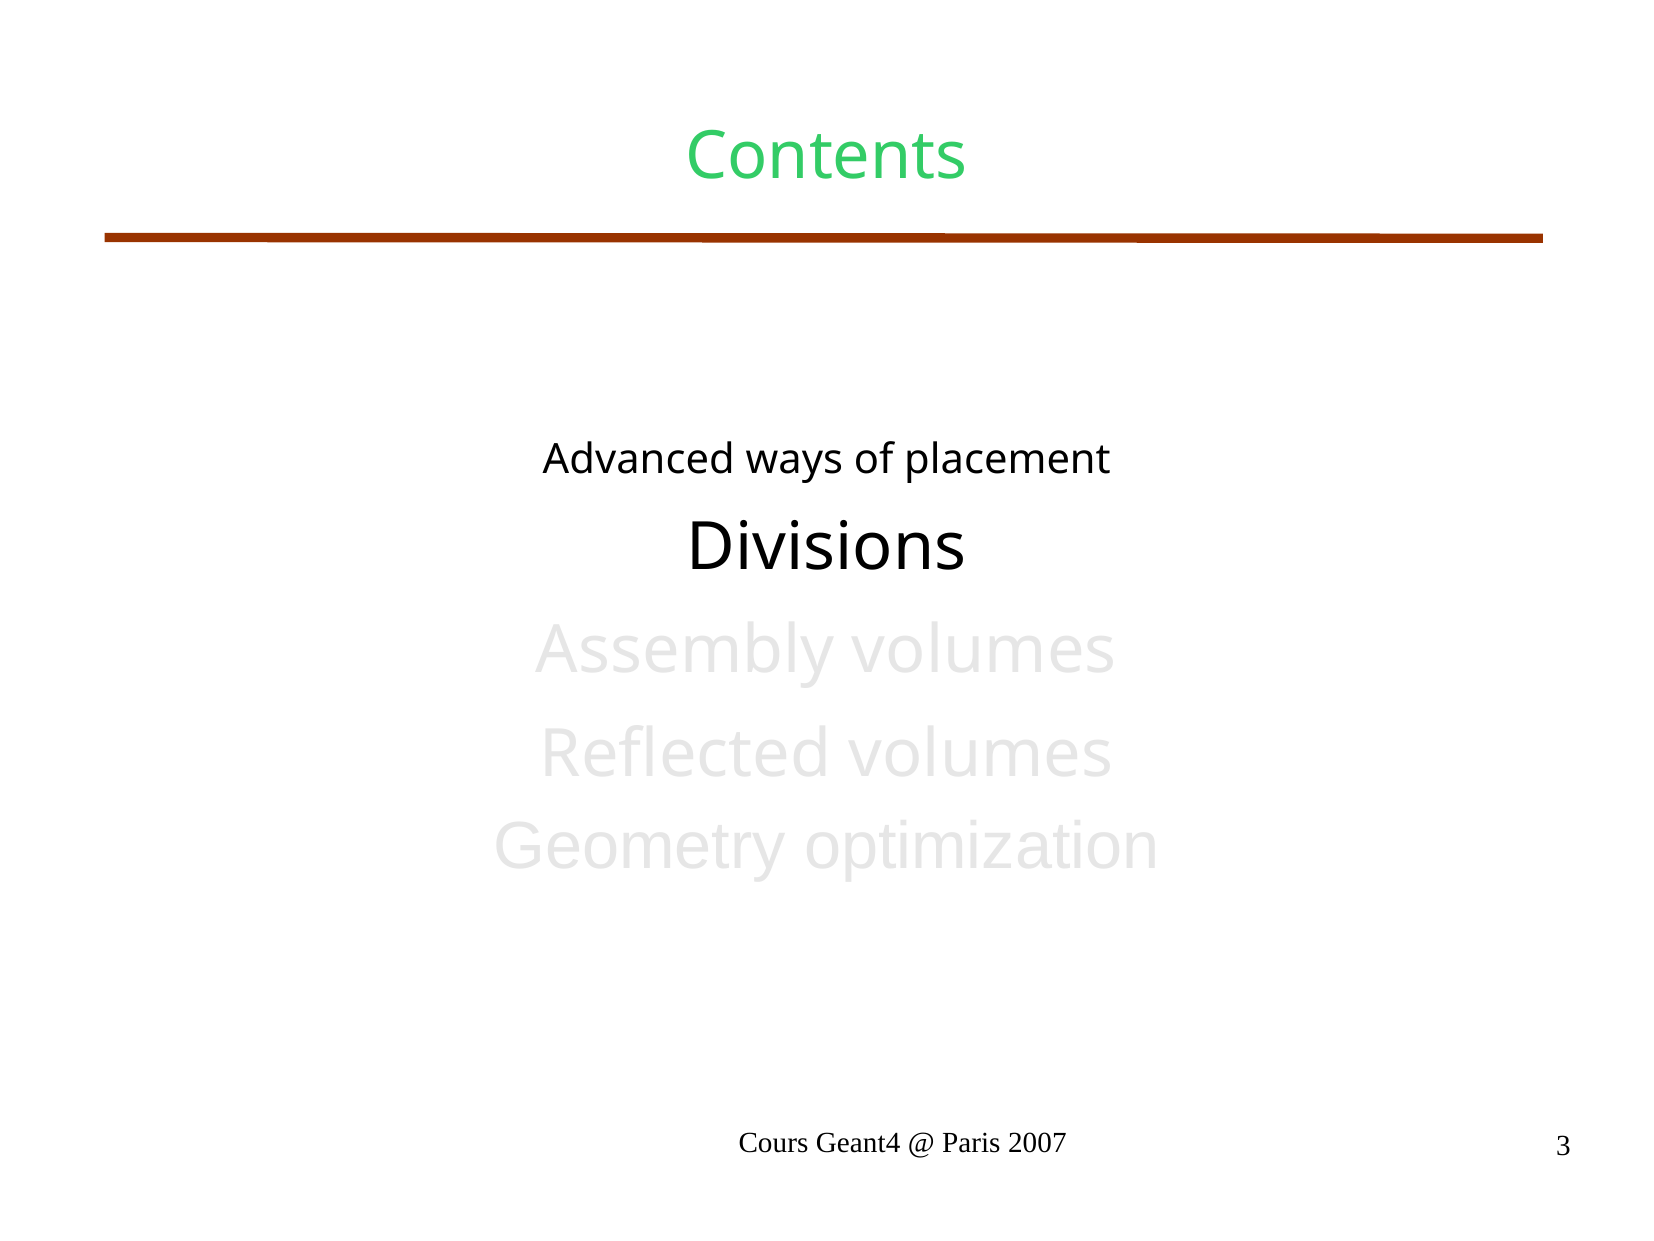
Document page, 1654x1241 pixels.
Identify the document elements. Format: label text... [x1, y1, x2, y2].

subtitle Advanced ways of placement Divisions Assembly volumes Reflected volumes Geometry optimization [82, 290, 1571, 1109]
title Contents [82, 49, 1571, 257]
